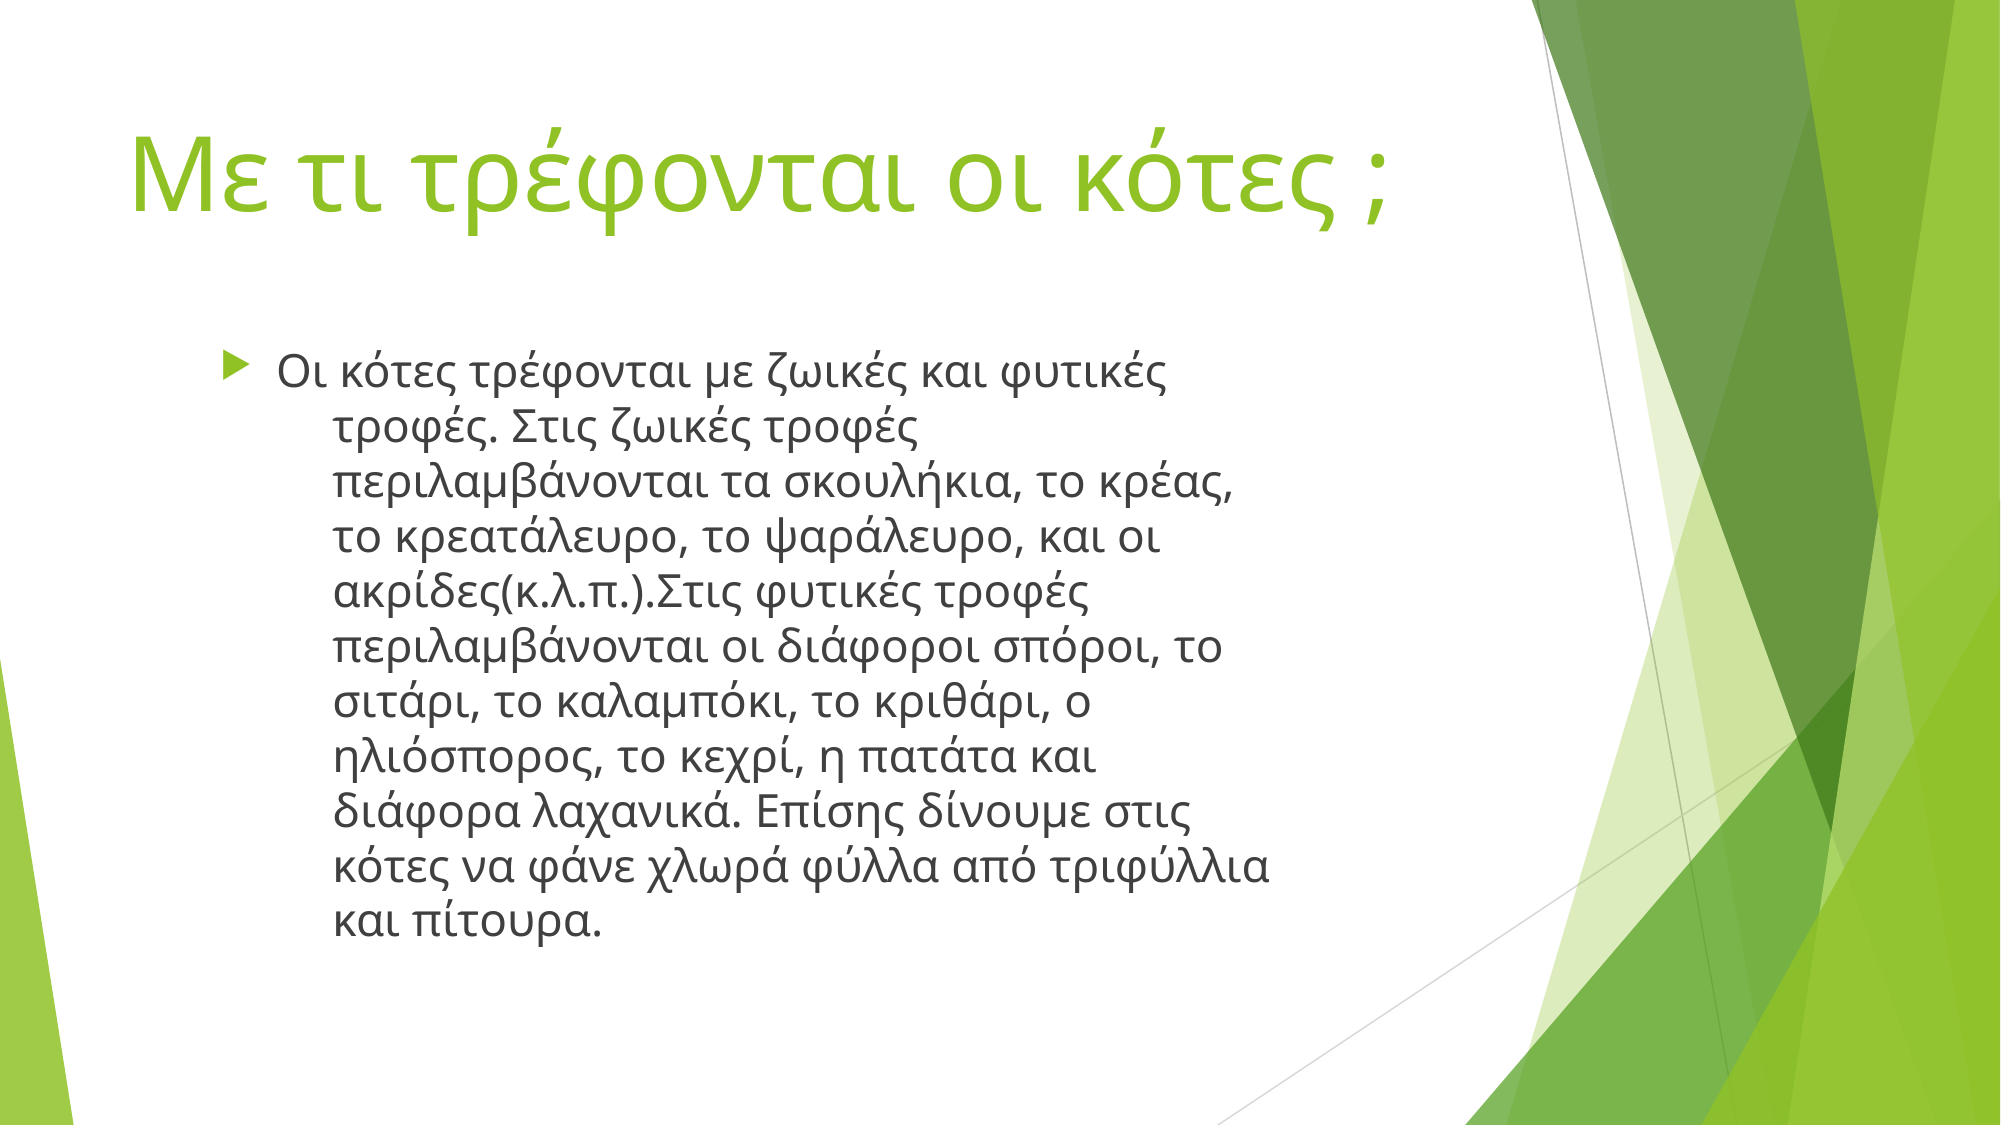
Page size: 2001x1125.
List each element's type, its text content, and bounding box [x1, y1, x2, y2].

title Με τι τρέφονται οι κότες ; [111, 99, 1522, 317]
list Οι κότες τρέφονται με ζωικές και φυτικές τροφές. Στις ζωικές τροφές περιλαμβάνονται τα σκουλήκια, το κρέας, το κρεατάλευρο, το ψαράλευρο, και οι ακρίδες(κ.λ.π.).Στις φυτικές τροφές περιλαμβάνονται οι διάφοροι σπόροι, το σιτάρι, το καλαμπόκι, το κριθάρι, ο ηλιόσπορος, το κεχρί, η πατάτα και διάφορα λαχανικά. Επίσης δίνουμε στις κότες να φάνε χλωρά φύλλα από τριφύλλια και πίτουρα. [204, 334, 1286, 972]
